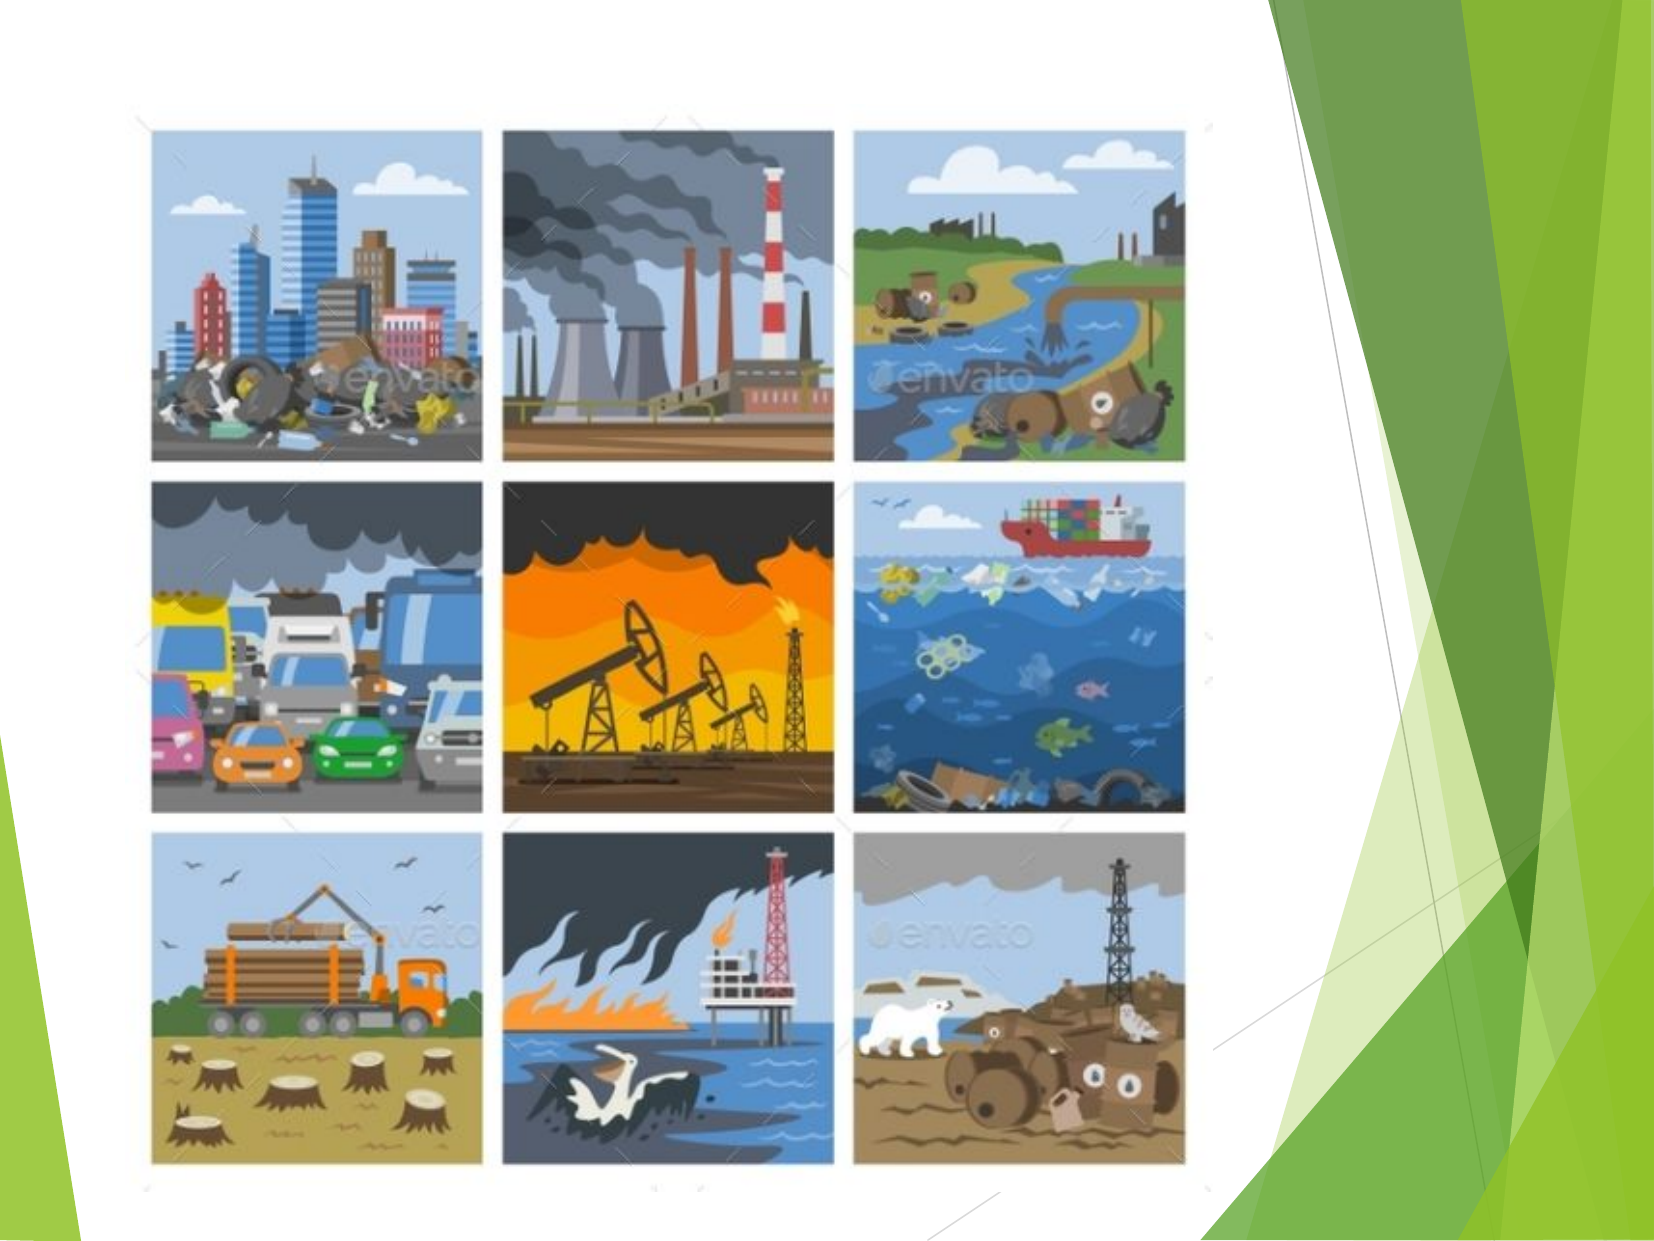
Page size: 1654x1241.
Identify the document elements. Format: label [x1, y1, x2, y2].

picture [125, 104, 1213, 1192]
